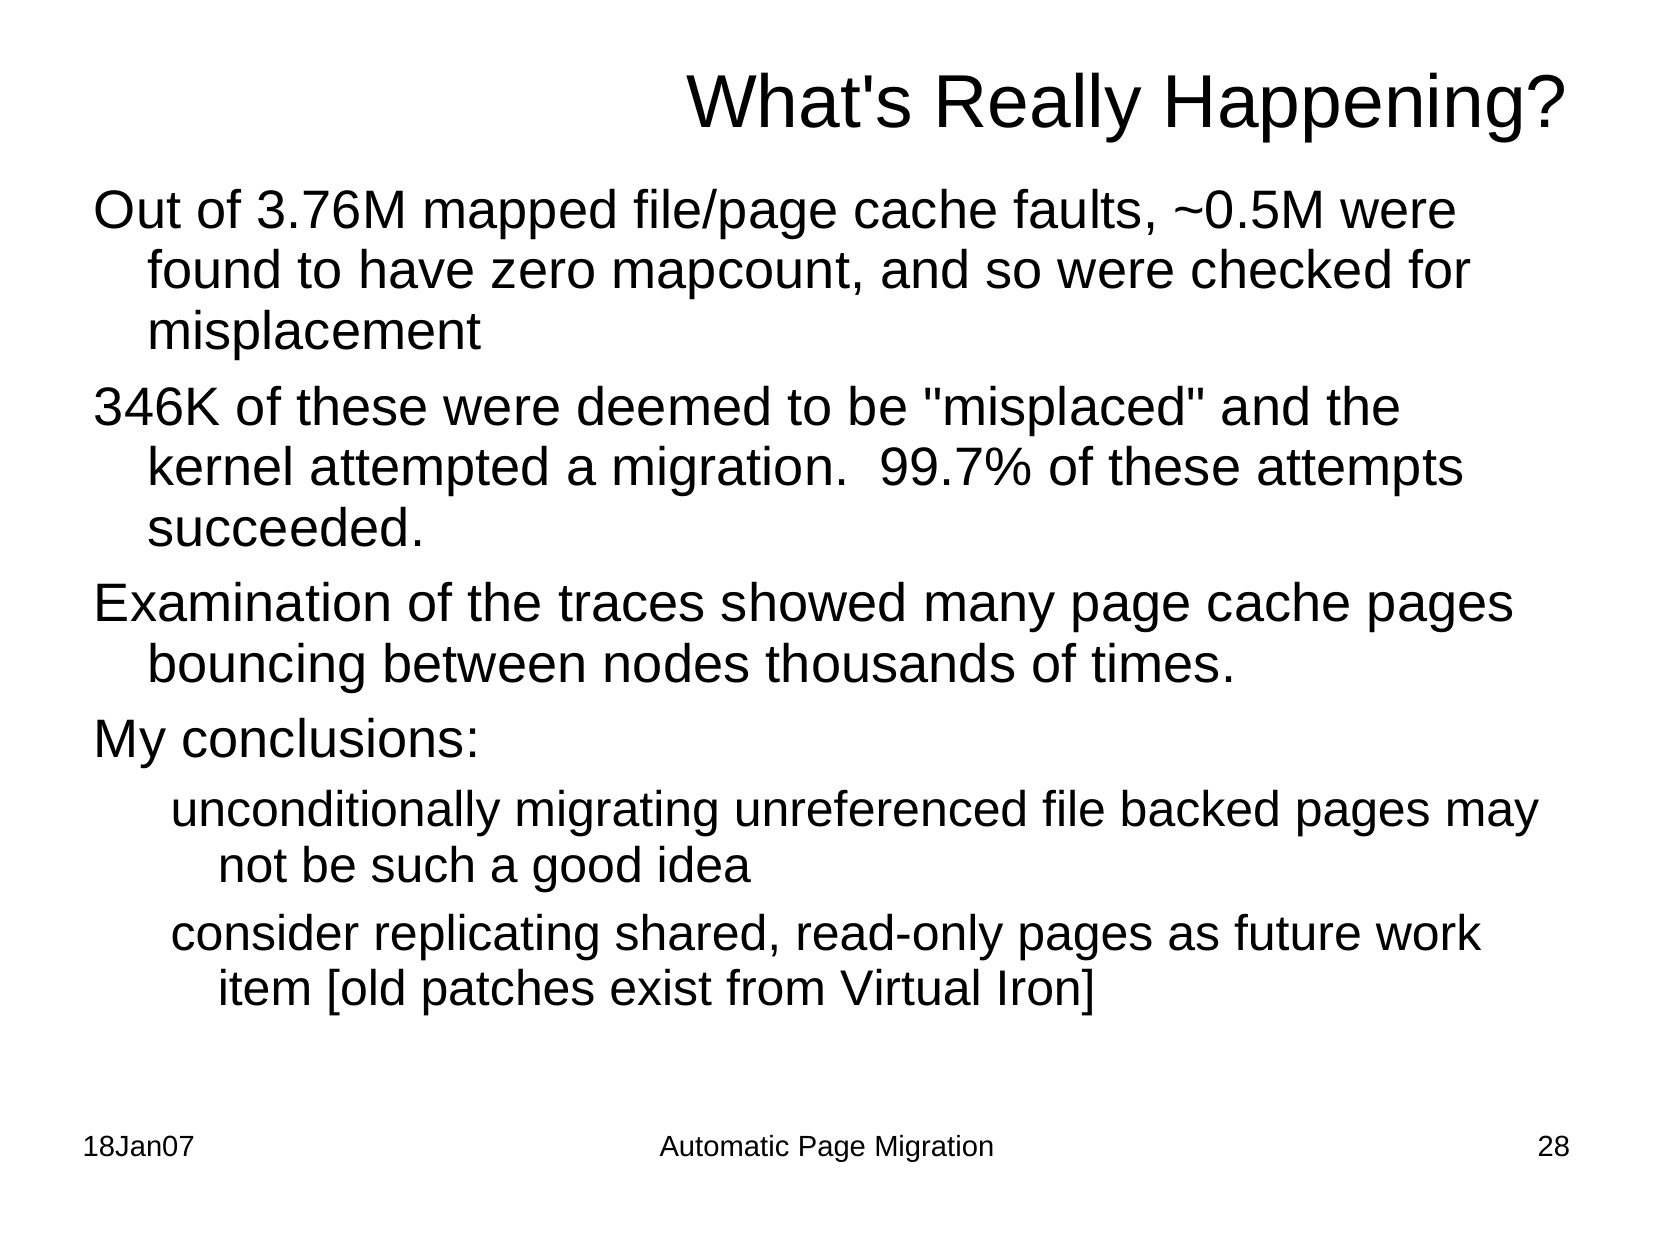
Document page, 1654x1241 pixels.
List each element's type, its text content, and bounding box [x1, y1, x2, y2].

title What's Really Happening? [80, 45, 1569, 159]
list Out of 3.76M mapped file/page cache faults, ~0.5M were found to have zero mapcount, and so were checked for misplacement 346K of these were deemed to be "misplaced" and the kernel attempted a migration. 99.7% of these attempts succeeded. Examination of the traces showed many page cache pages bouncing between nodes thousands of times. My conclusions: unconditionally migrating unreferenced file backed pages may not be such a good idea consider replicating shared, read-only pages as future work item [old patches exist from Virtual Iron] [76, 179, 1564, 1102]
